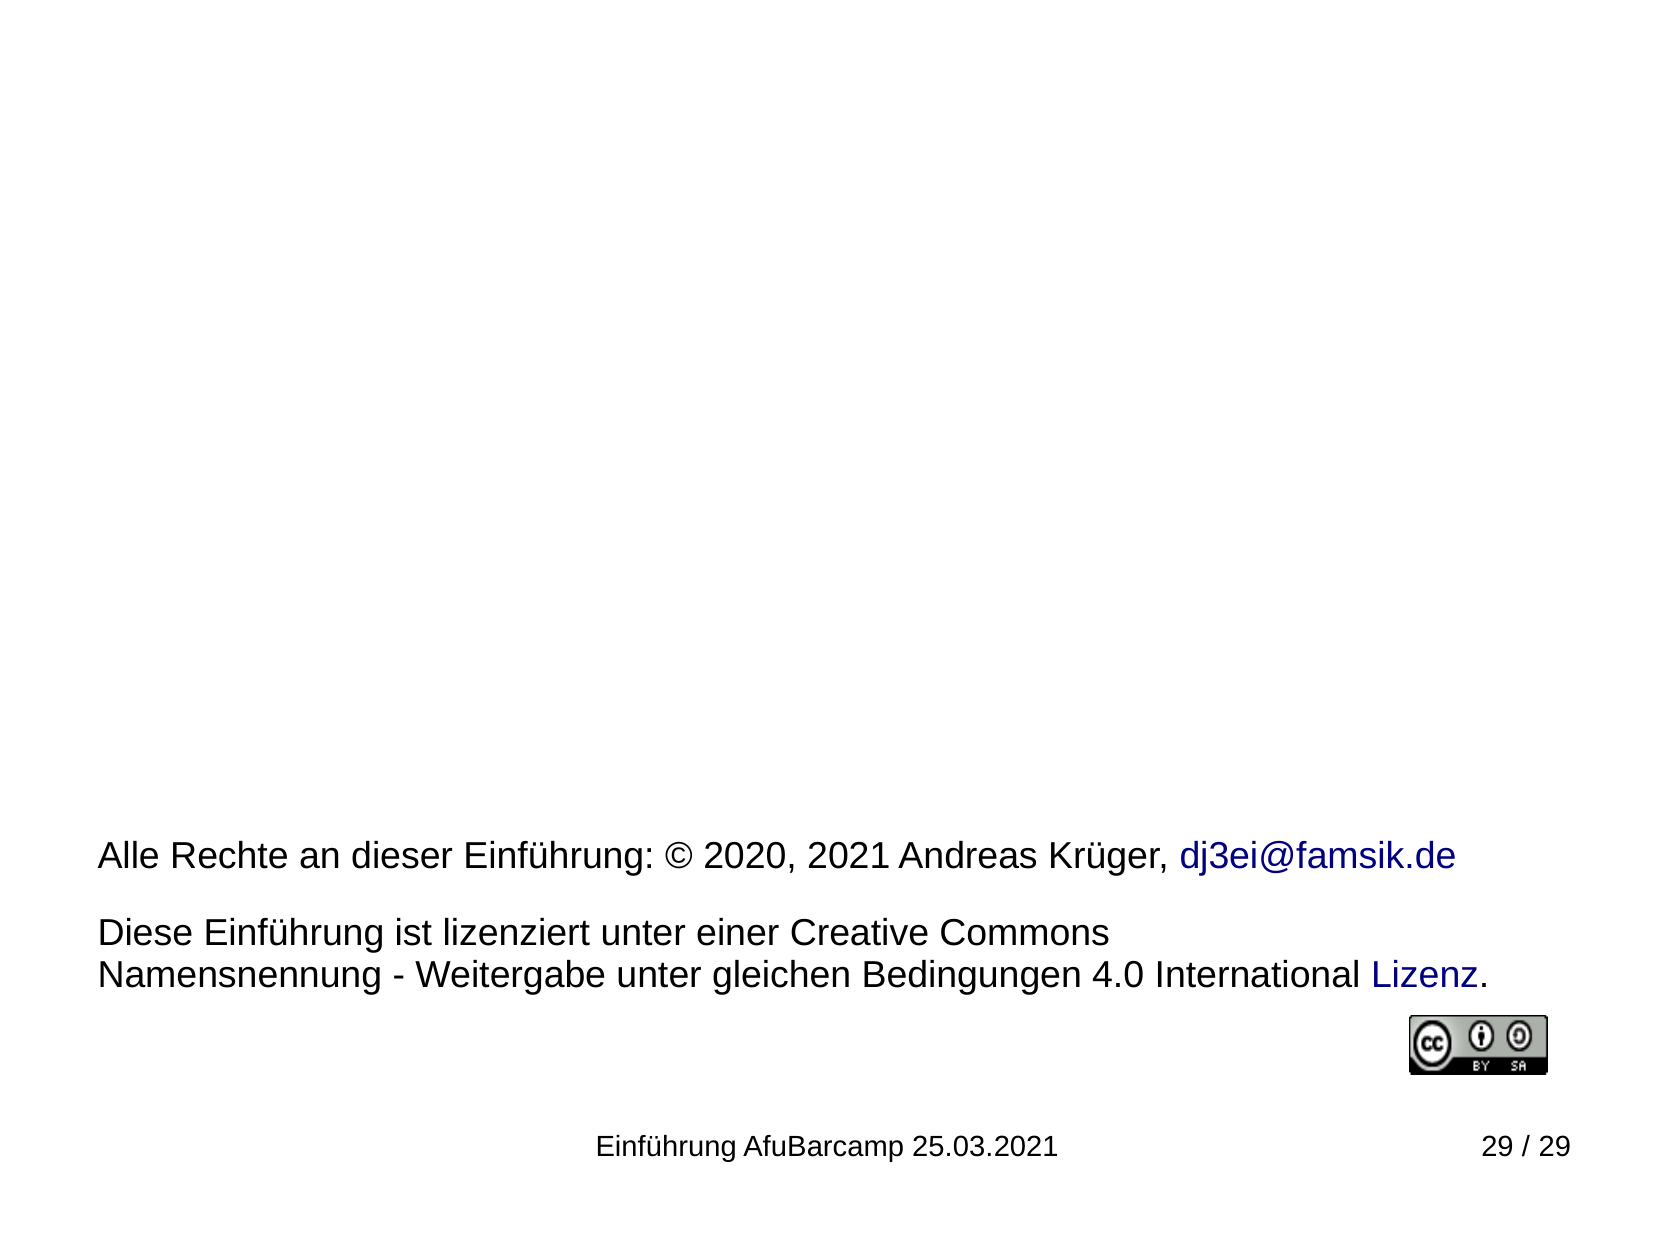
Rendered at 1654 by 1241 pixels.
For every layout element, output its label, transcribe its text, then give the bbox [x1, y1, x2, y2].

text_box Alle Rechte an dieser Einführung: © 2020, 2021 Andreas Krüger, dj3ei@famsik.de Diese Einführung ist lizenziert unter einer Creative Commons Namensnennung - Weitergabe unter gleichen Bedingungen 4.0 International Lizenz. [82, 826, 1619, 1099]
picture [1409, 1015, 1548, 1075]
